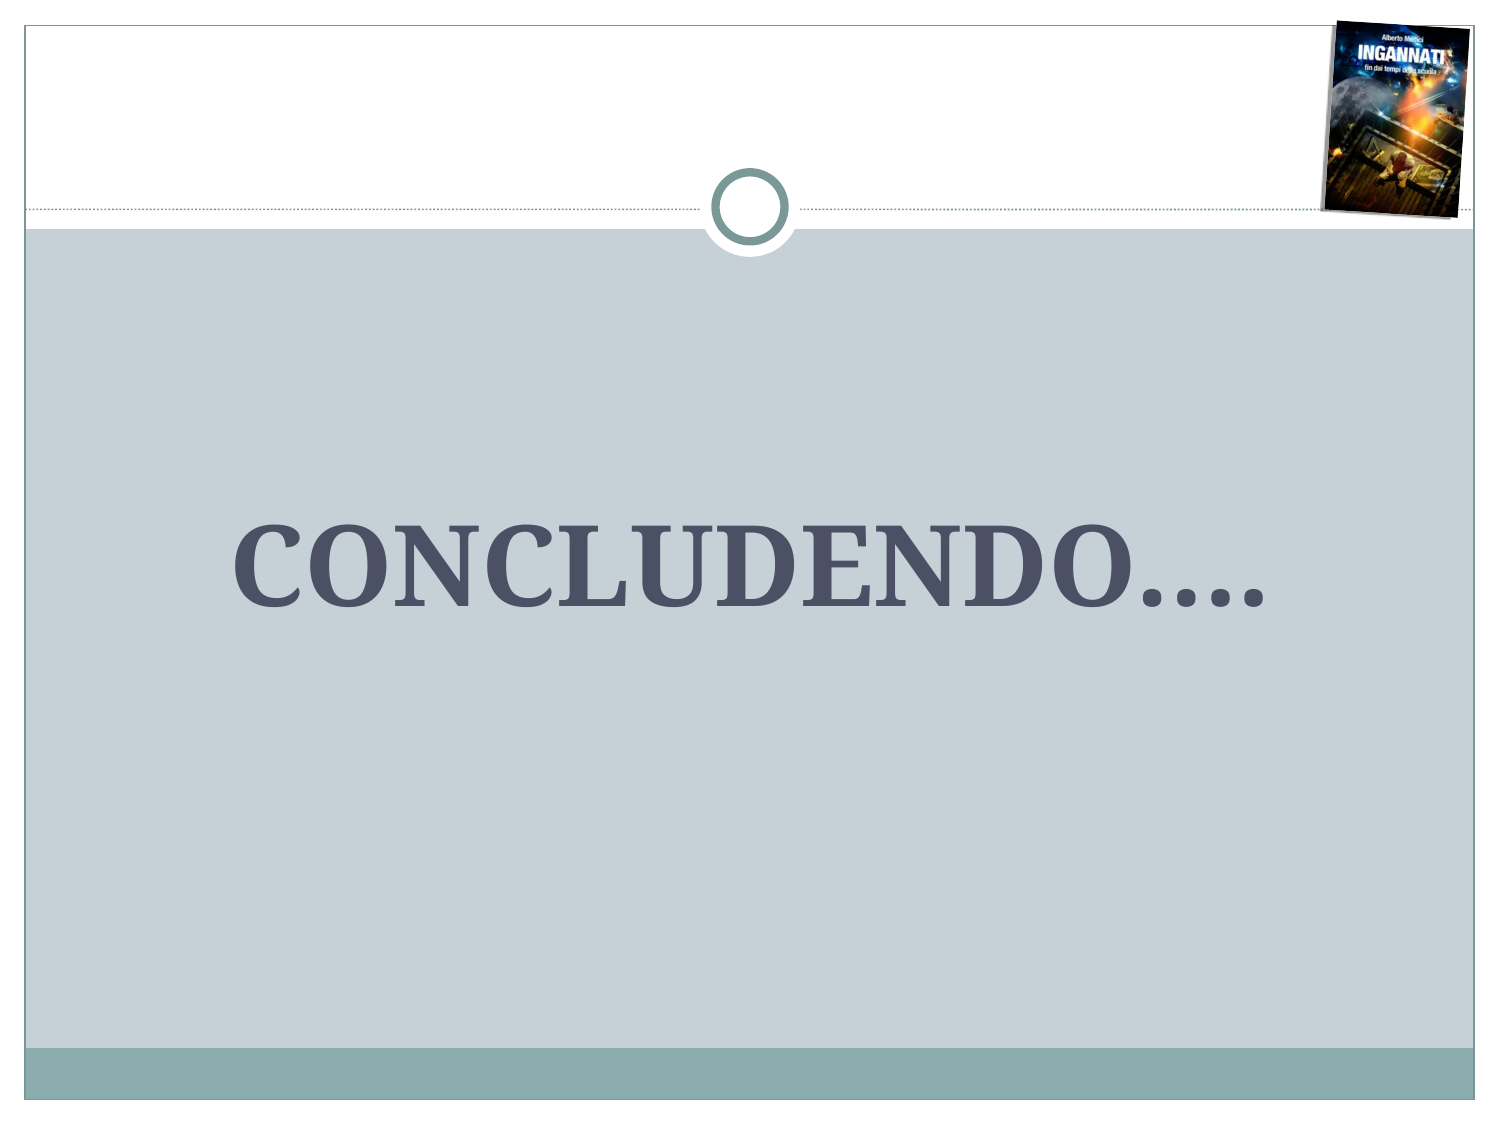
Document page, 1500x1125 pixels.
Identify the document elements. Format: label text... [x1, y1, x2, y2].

text_box Concludendo…. [214, 487, 1286, 637]
picture [1324, 20, 1470, 219]
